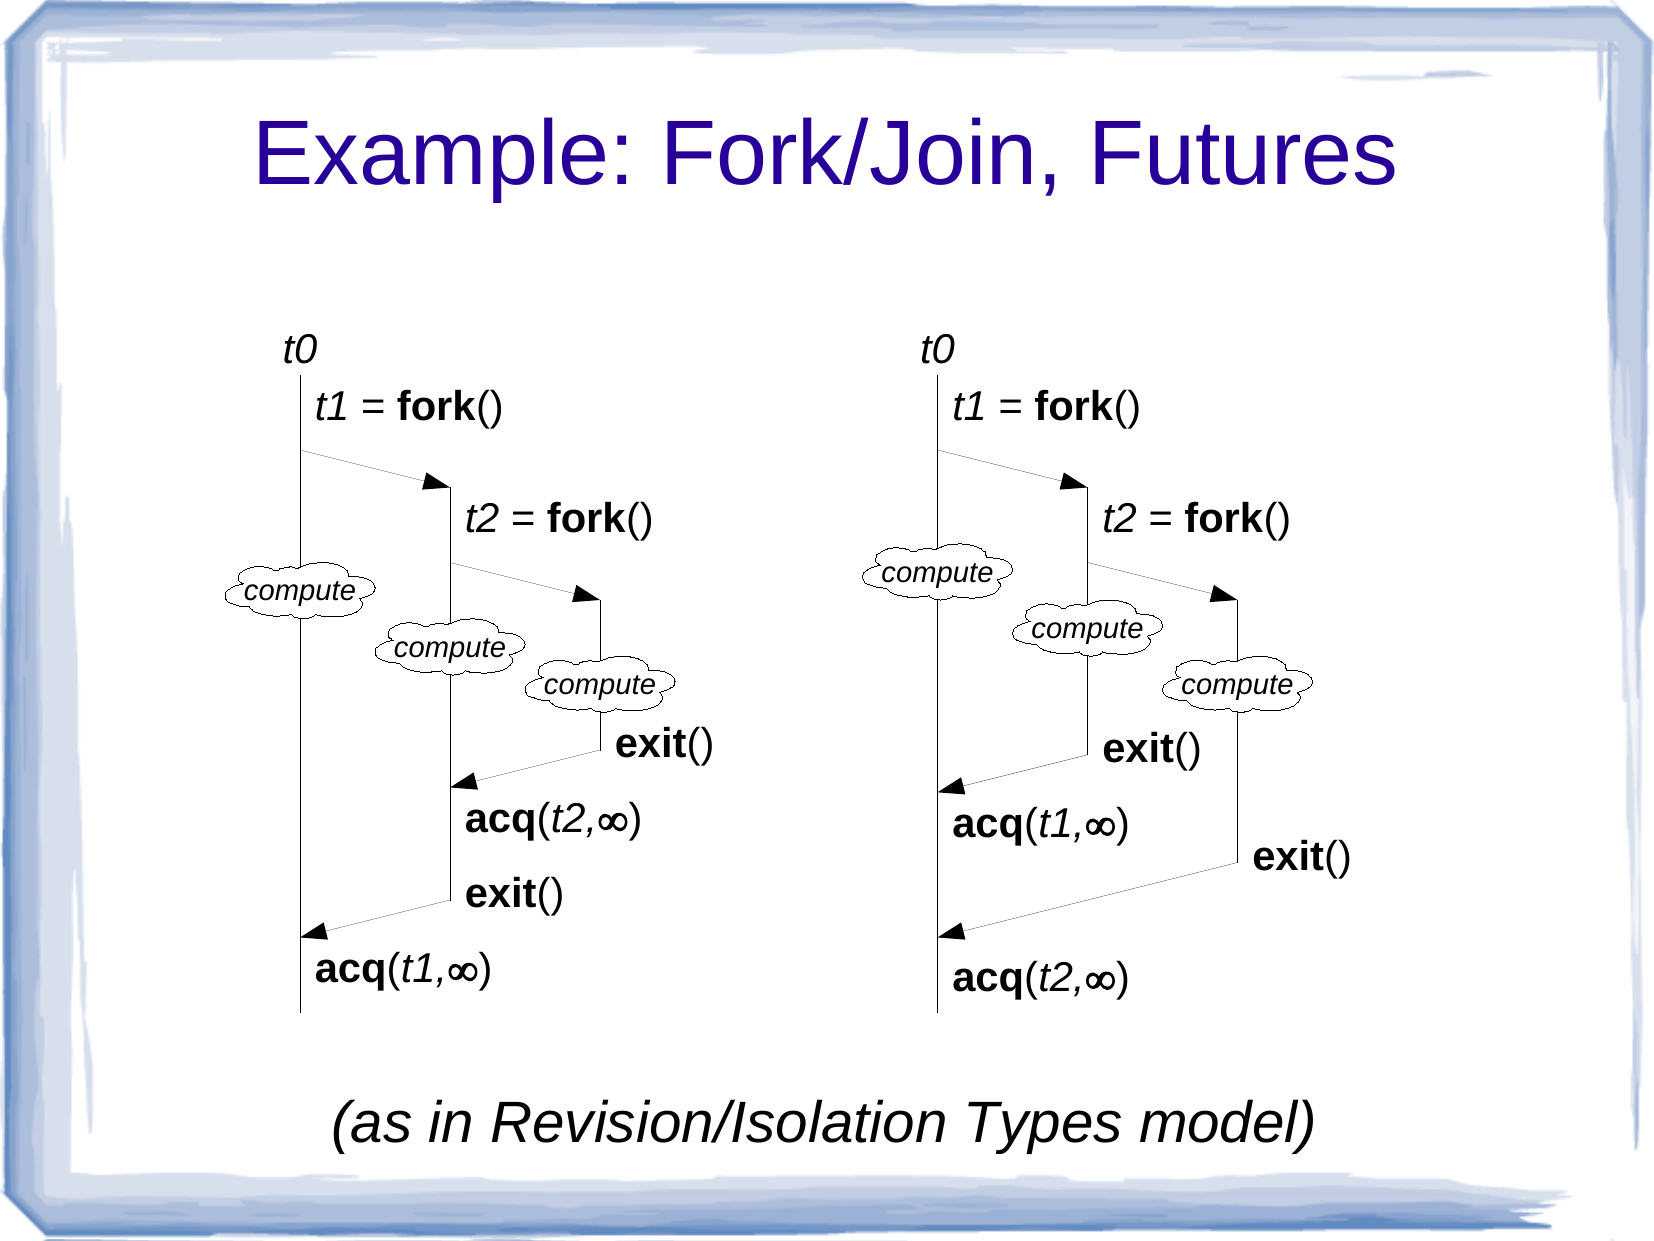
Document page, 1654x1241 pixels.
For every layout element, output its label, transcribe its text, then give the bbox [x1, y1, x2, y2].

text_box compute [525, 656, 676, 713]
text_box compute [375, 618, 526, 676]
picture [0, 0, 1654, 1241]
text_box compute [225, 562, 376, 619]
text_box t1 = fork() [301, 375, 563, 437]
text_box t0 [900, 318, 976, 380]
text_box t0 [262, 318, 338, 380]
text_box (as in Revision/Isolation Types model) [262, 1082, 1388, 1163]
text_box acq(t1,∞) [938, 792, 1237, 859]
text_box exit() [1237, 825, 1388, 887]
text_box t1 = fork() [938, 375, 1201, 437]
text_box exit() [600, 712, 751, 774]
title Example: Fork/Join, Futures [82, 49, 1571, 257]
text_box acq(t2,∞) [450, 787, 751, 854]
text_box t2 = fork() [450, 487, 713, 549]
text_box compute [1012, 600, 1163, 657]
text_box exit() [450, 862, 601, 924]
text_box compute [1162, 656, 1313, 713]
text_box compute [862, 543, 1013, 601]
text_box acq(t1,∞) [301, 937, 601, 1004]
text_box exit() [1087, 717, 1238, 779]
text_box acq(t2,∞) [937, 946, 1238, 1013]
text_box t2 = fork() [1087, 487, 1351, 549]
